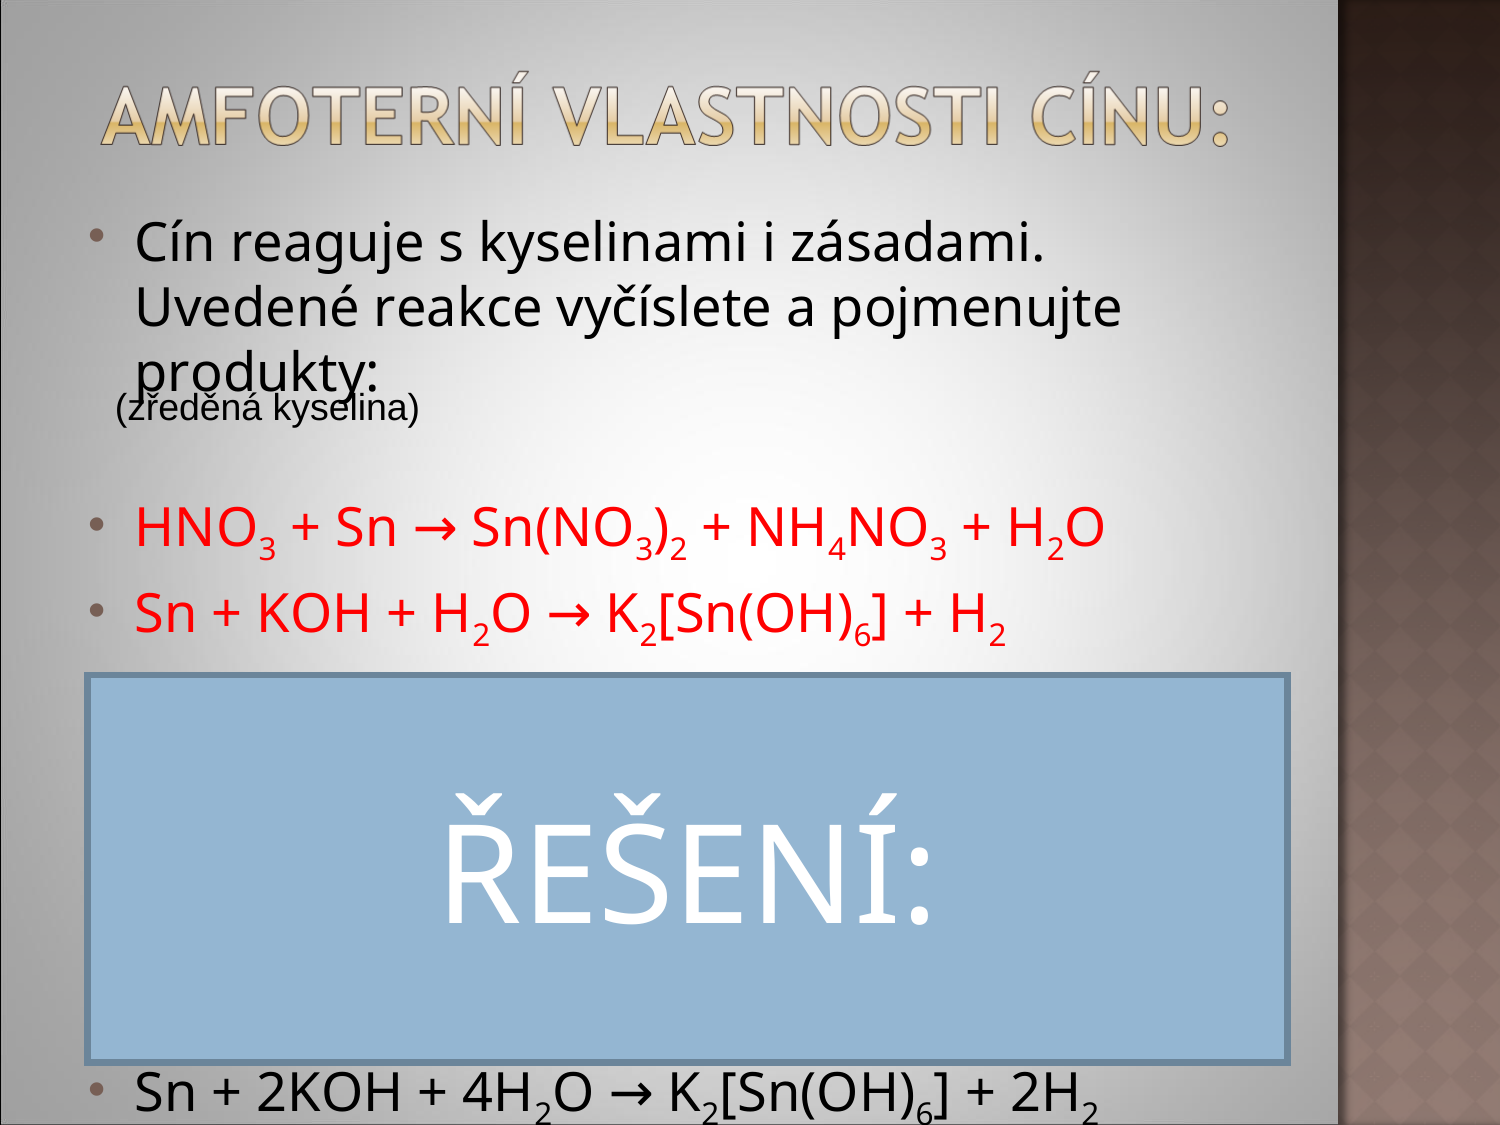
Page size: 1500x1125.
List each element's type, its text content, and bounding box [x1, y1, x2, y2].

text_box [53, 45, 1285, 165]
picture [920, 1113, 929, 1123]
picture [0, 0, 1500, 1125]
list Cín reaguje s kyselinami i zásadami. Uvedené reakce vyčíslete a pojmenujte produkty: HNO3 + Sn → Sn(NO3)2 + NH4NO3 + H2O Sn + KOH + H2O → K2[Sn(OH)6] + H2 10HNO3 + 4Sn → 4Sn(NO3)2 + NH4NO3 + 3H2O dusičnan cínatý Sn + 2KOH + 4H2O → K2[Sn(OH)6] + 2H2 hexahydroxocíničitan draselný [75, 199, 1263, 1087]
text_box (zředěná kyselina) [99, 374, 501, 436]
text_box ŘEŠENÍ: [87, 675, 1288, 1063]
